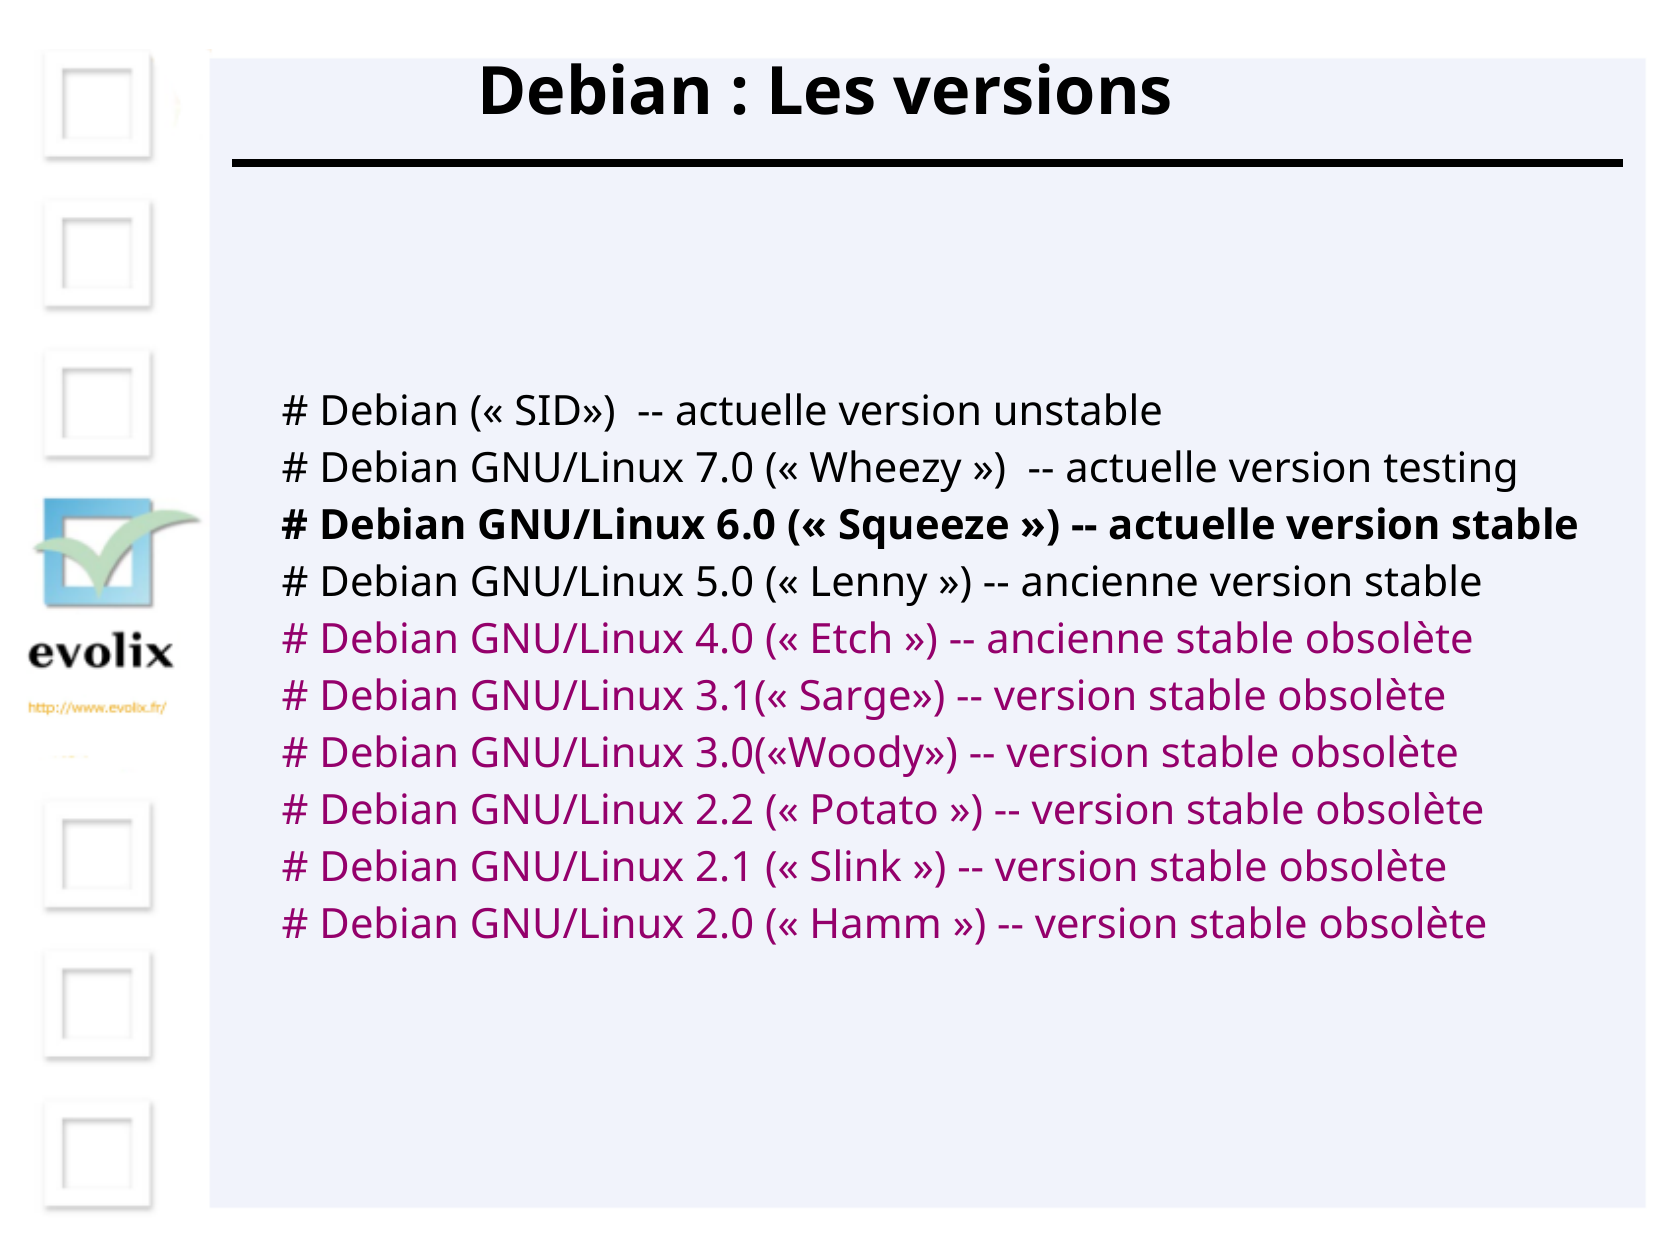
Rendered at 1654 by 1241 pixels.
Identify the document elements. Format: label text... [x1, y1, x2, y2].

title Debian : Les versions [26, 0, 1625, 194]
subtitle # Debian (« SID») -- actuelle version unstable # Debian GNU/Linux 7.0 (« Wheezy ») -- actuelle version testing # Debian GNU/Linux 6.0 (« Squeeze ») -- actuelle version stable # Debian GNU/Linux 5.0 (« Lenny ») -- ancienne version stable # Debian GNU/Linux 4.0 (« Etch ») -- ancienne stable obsolète # Debian GNU/Linux 3.1(« Sarge») -- version stable obsolète # Debian GNU/Linux 3.0(«Woody») -- version stable obsolète # Debian GNU/Linux 2.2 (« Potato ») -- version stable obsolète # Debian GNU/Linux 2.1 (« Slink ») -- version stable obsolète # Debian GNU/Linux 2.0 (« Hamm ») -- version stable obsolète [233, 176, 1638, 1156]
picture [0, 49, 1654, 1218]
